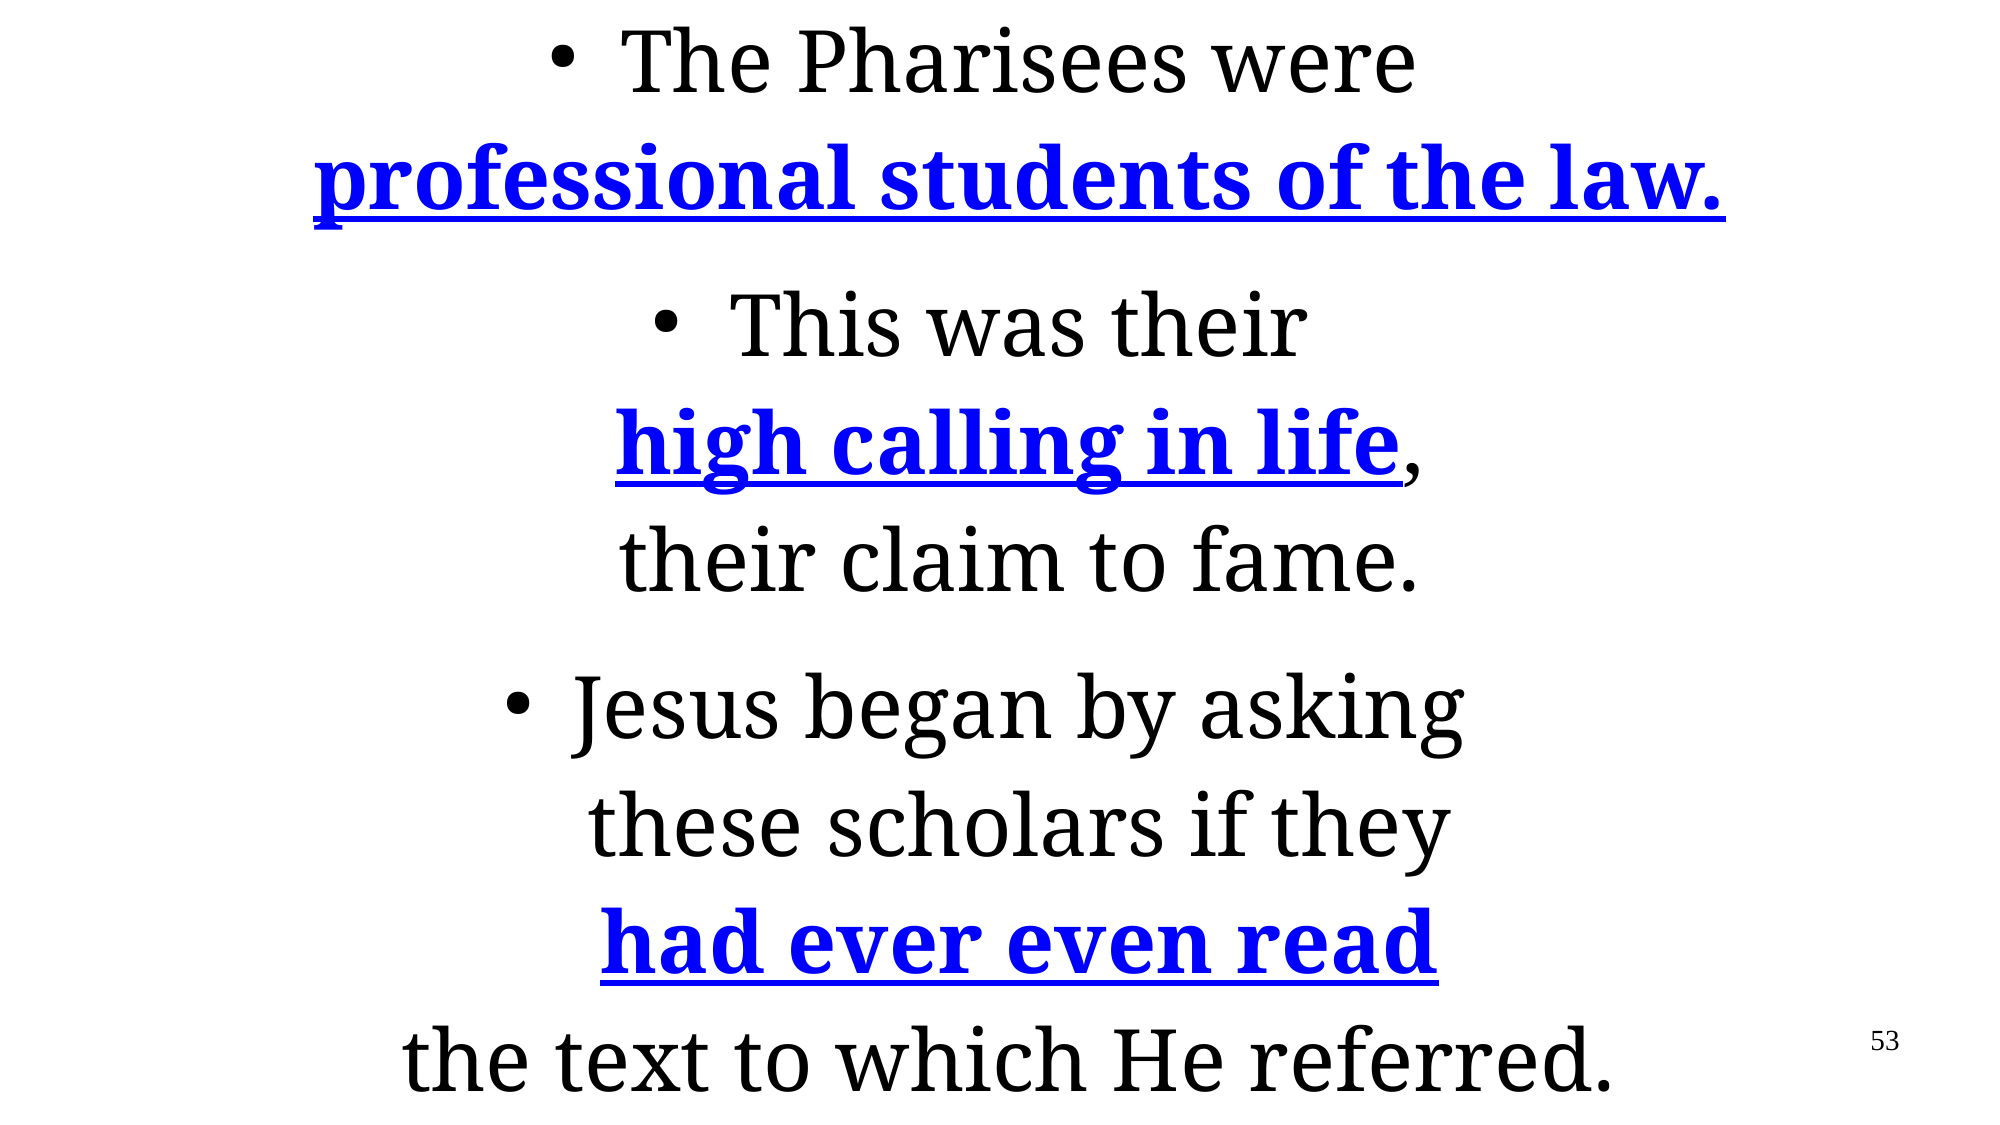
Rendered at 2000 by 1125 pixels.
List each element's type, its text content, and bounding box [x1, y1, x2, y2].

list The Pharisees were professional students of the law. This was their high calling in life, their claim to fame. Jesus began by asking these scholars if they had ever even read the text to which He referred. [0, 0, 1996, 1123]
